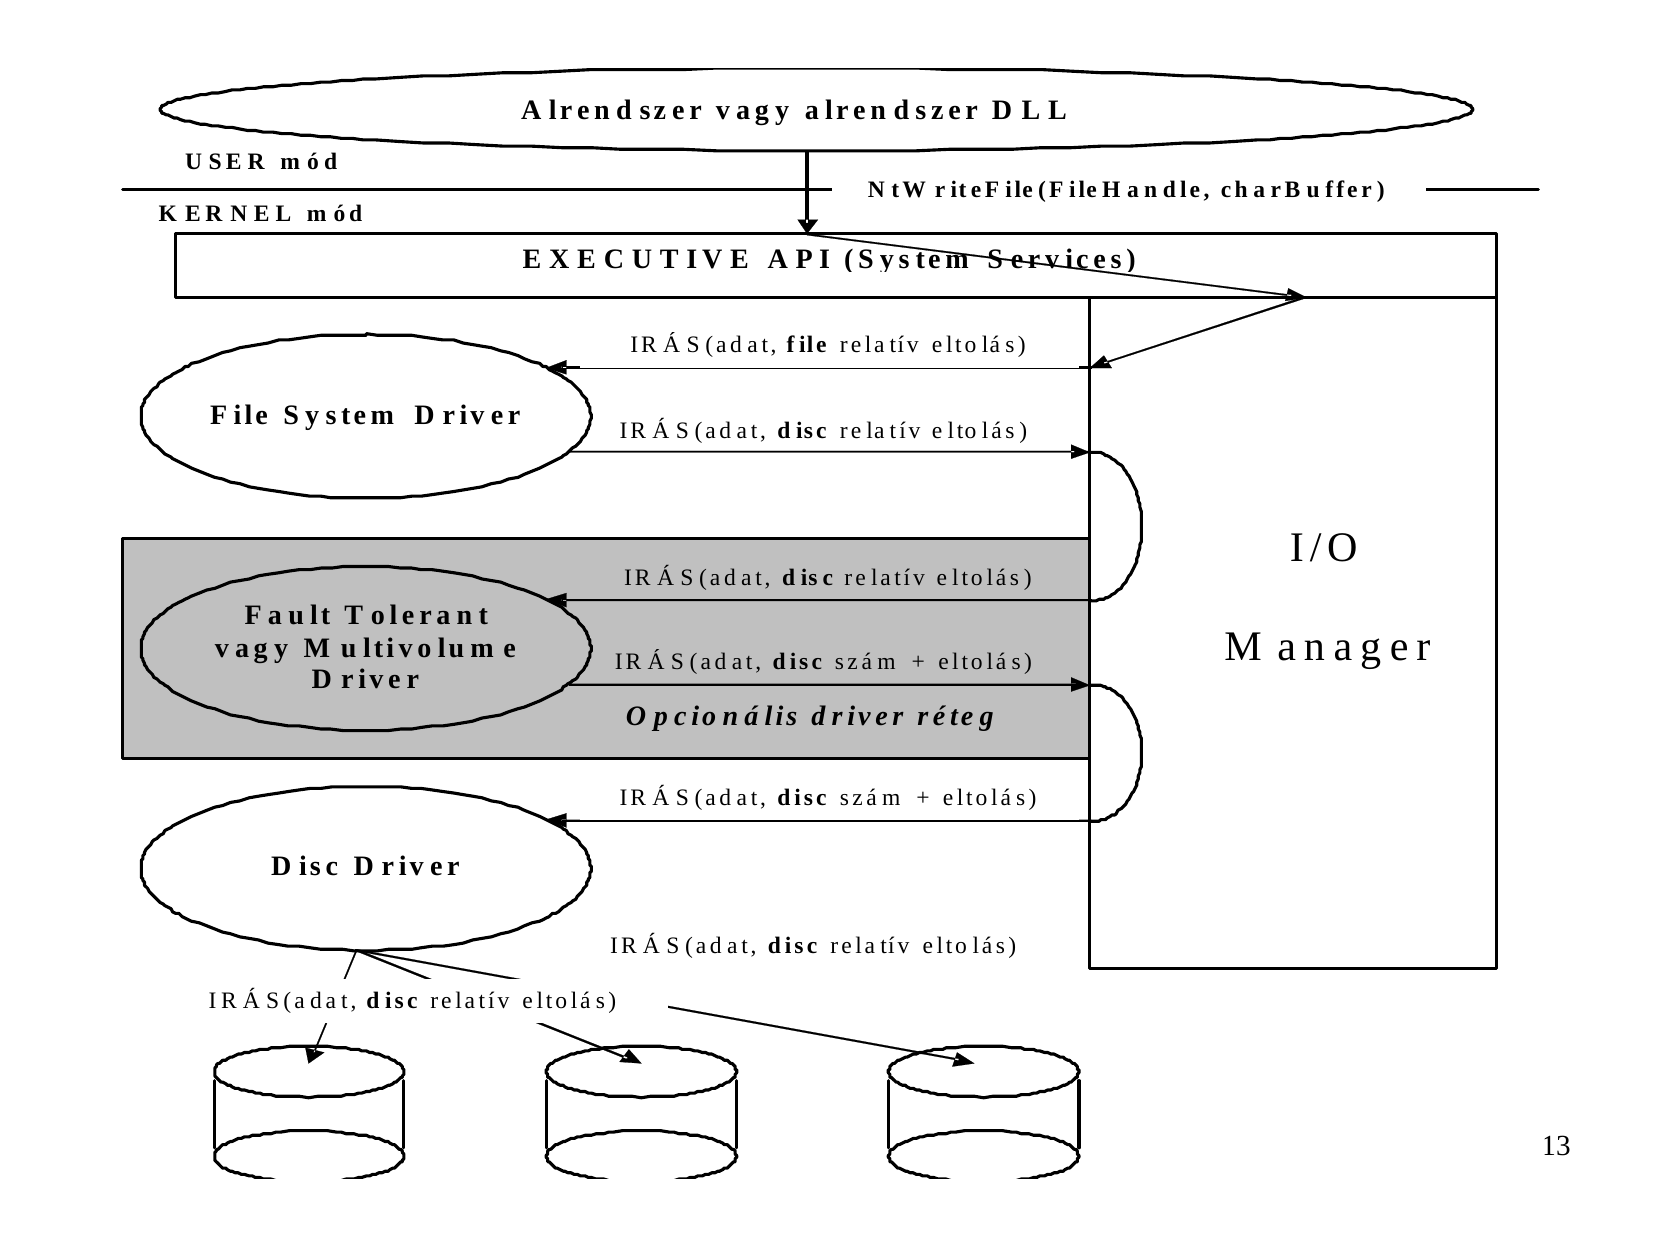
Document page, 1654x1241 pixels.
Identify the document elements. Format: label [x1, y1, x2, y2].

picture [121, 68, 1545, 1179]
